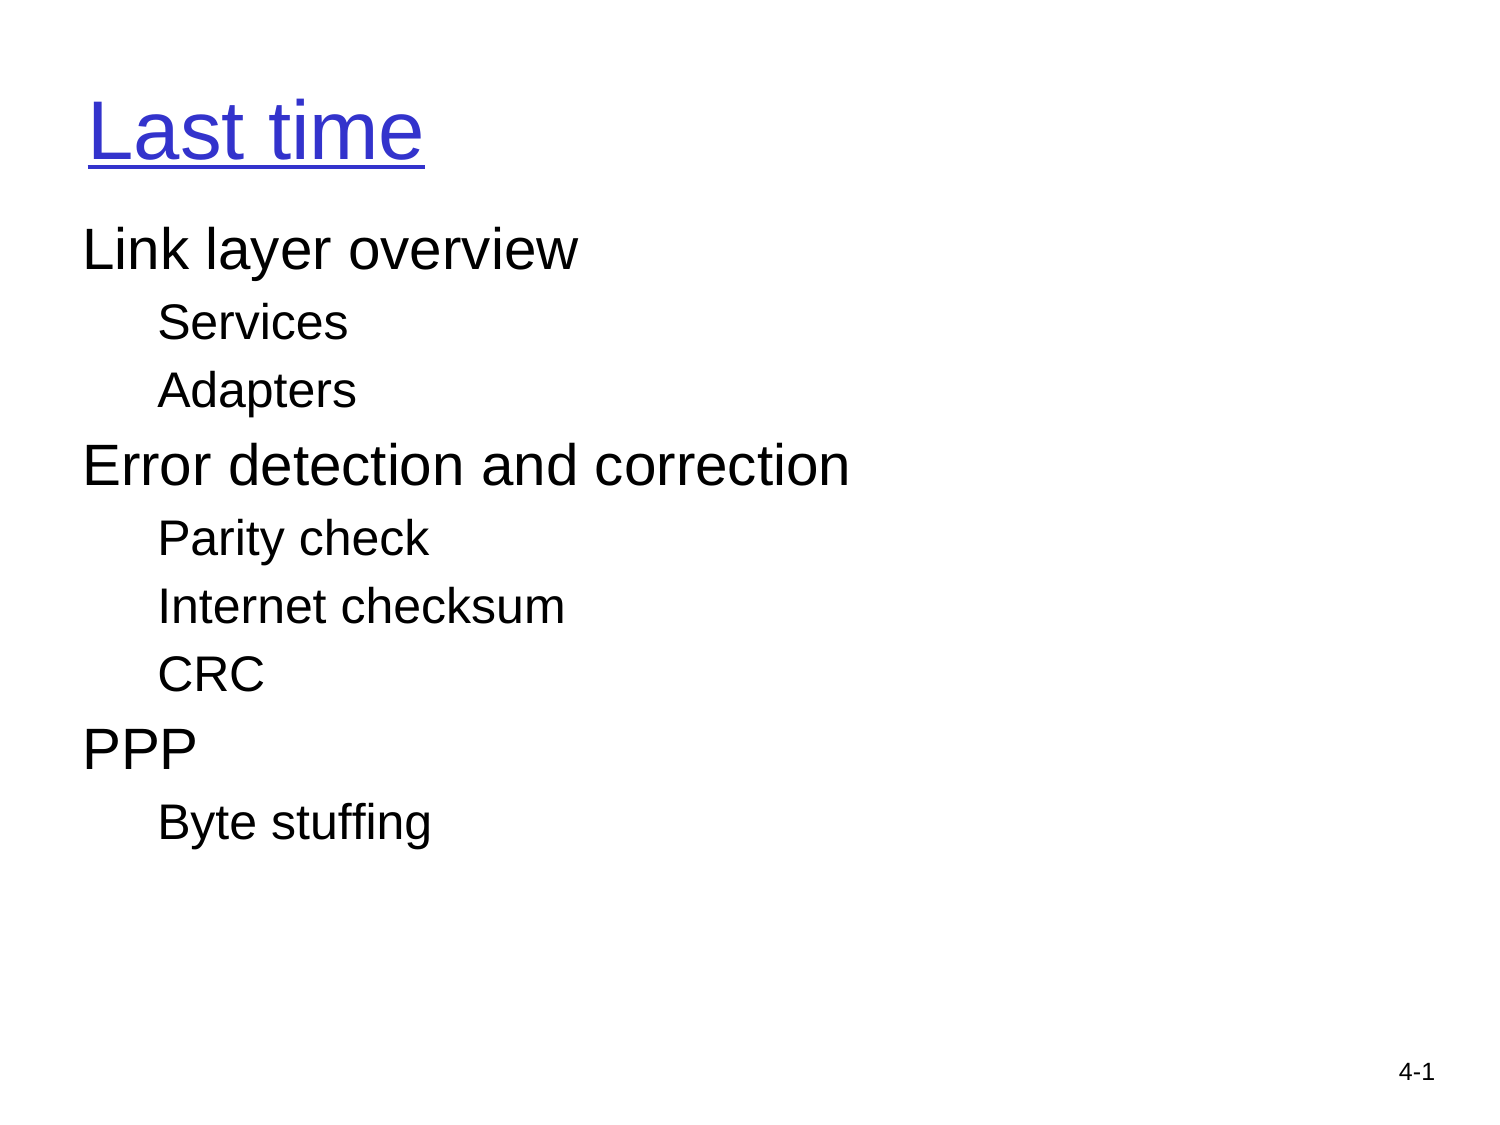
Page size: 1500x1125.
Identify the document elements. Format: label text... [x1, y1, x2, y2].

list Link layer overview Services Adapters Error detection and correction Parity check Internet checksum CRC PPP Byte stuffing [82, 216, 1431, 980]
title Last time [87, 23, 1363, 216]
